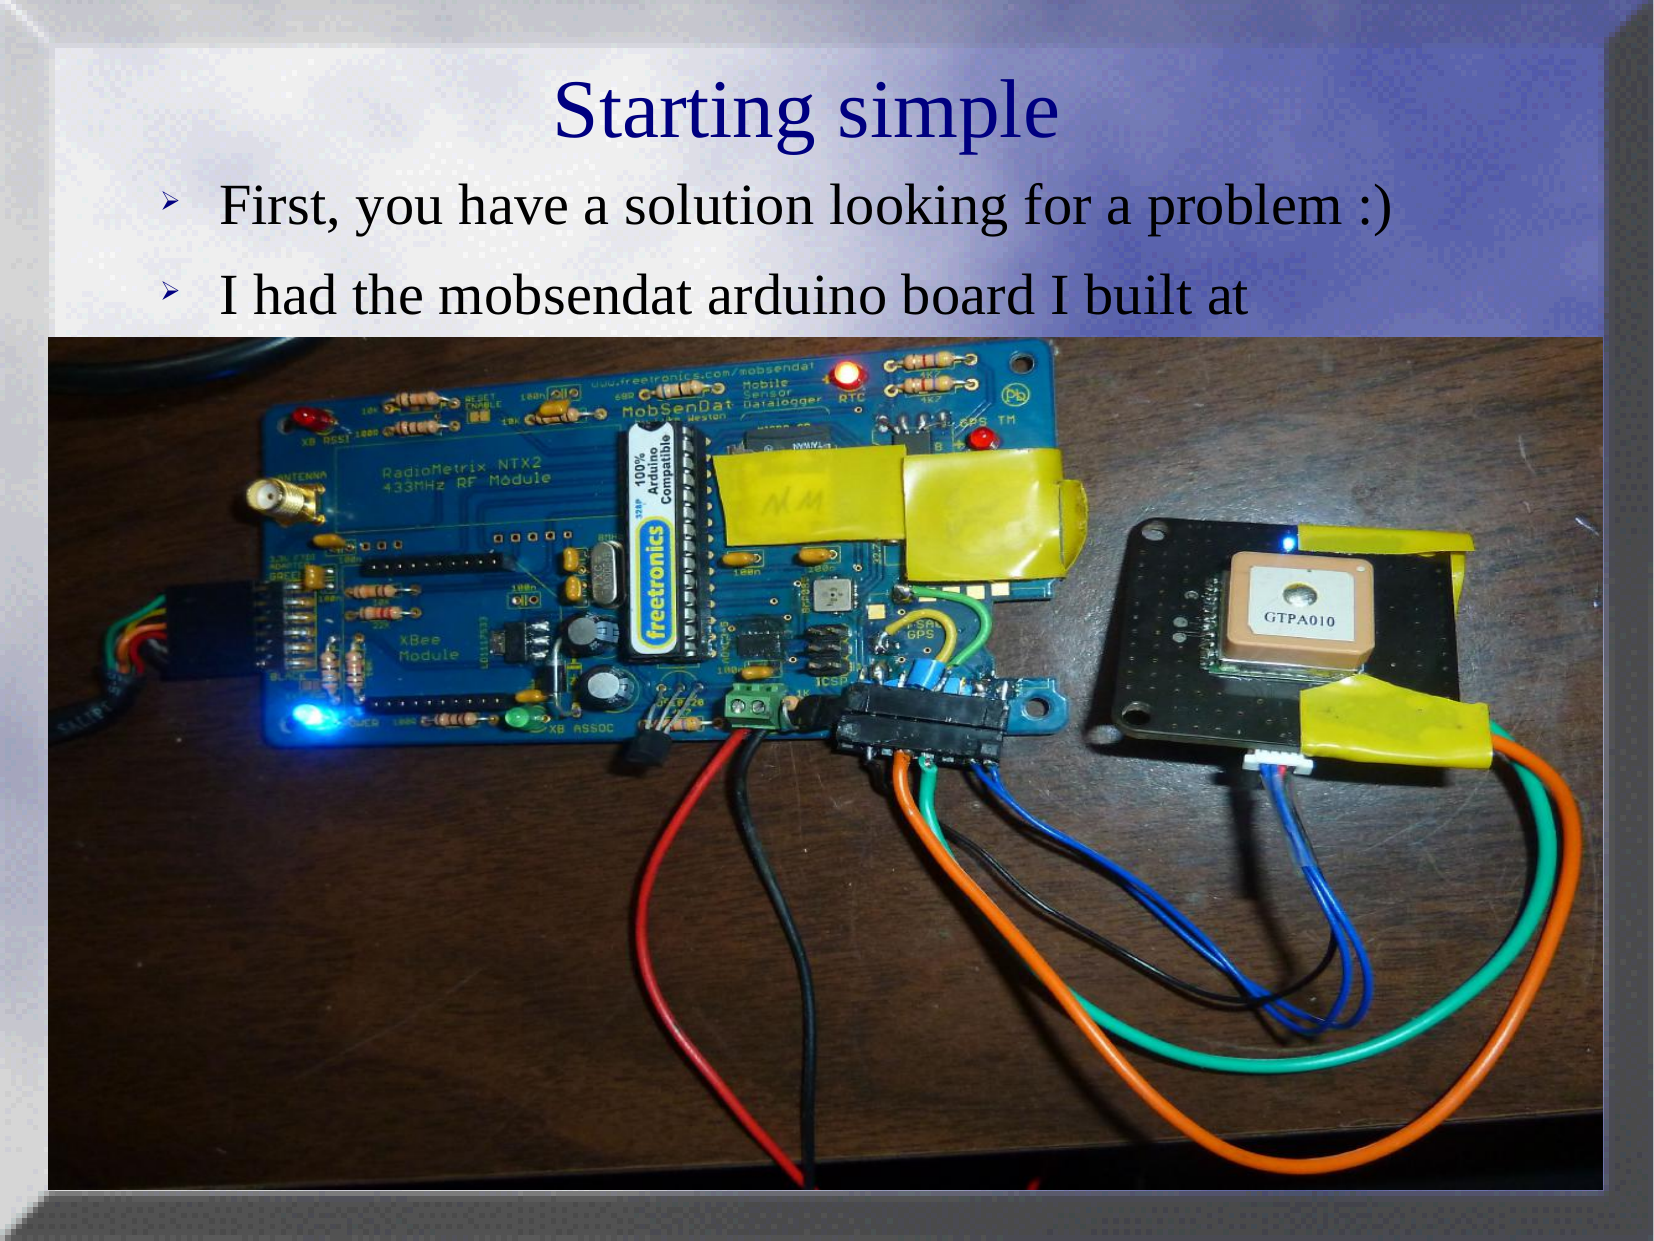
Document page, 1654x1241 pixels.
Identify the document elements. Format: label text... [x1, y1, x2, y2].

list First, you have a solution looking for a problem :) I had the mobsendat arduino board I built at LCA2011 [160, 172, 1501, 337]
title Starting simple [187, 55, 1426, 163]
picture [0, 0, 1654, 1241]
